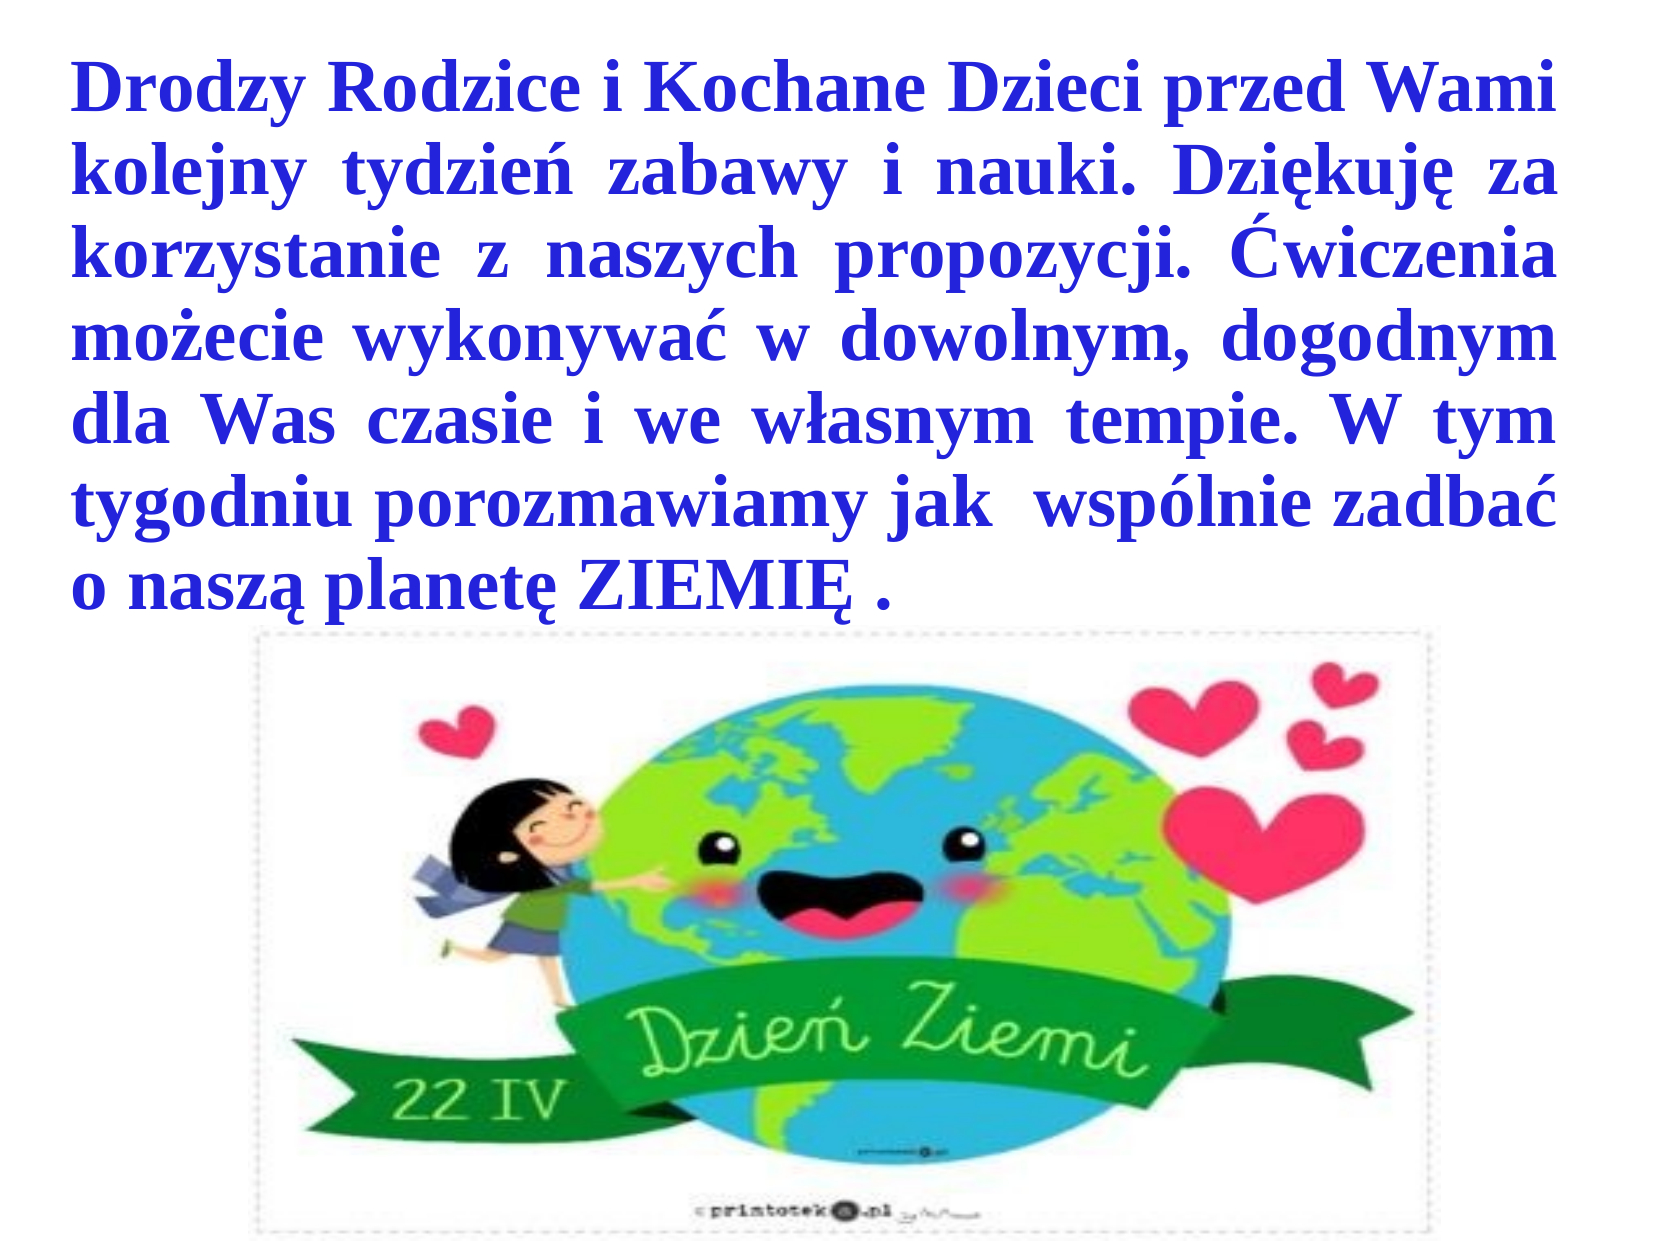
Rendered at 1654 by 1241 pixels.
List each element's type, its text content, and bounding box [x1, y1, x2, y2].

picture [248, 625, 1441, 1241]
title Drodzy Rodzice i Kochane Dzieci przed Wami kolejny tydzień zabawy i nauki. Dziękuję za korzystanie z naszych propozycji. Ćwiczenia możecie wykonywać w dowolnym, dogodnym dla Was czasie i we własnym tempie. W tym tygodniu porozmawiamy jak wspólnie zadbać o naszą planetę ZIEMIĘ . [70, 45, 1560, 626]
